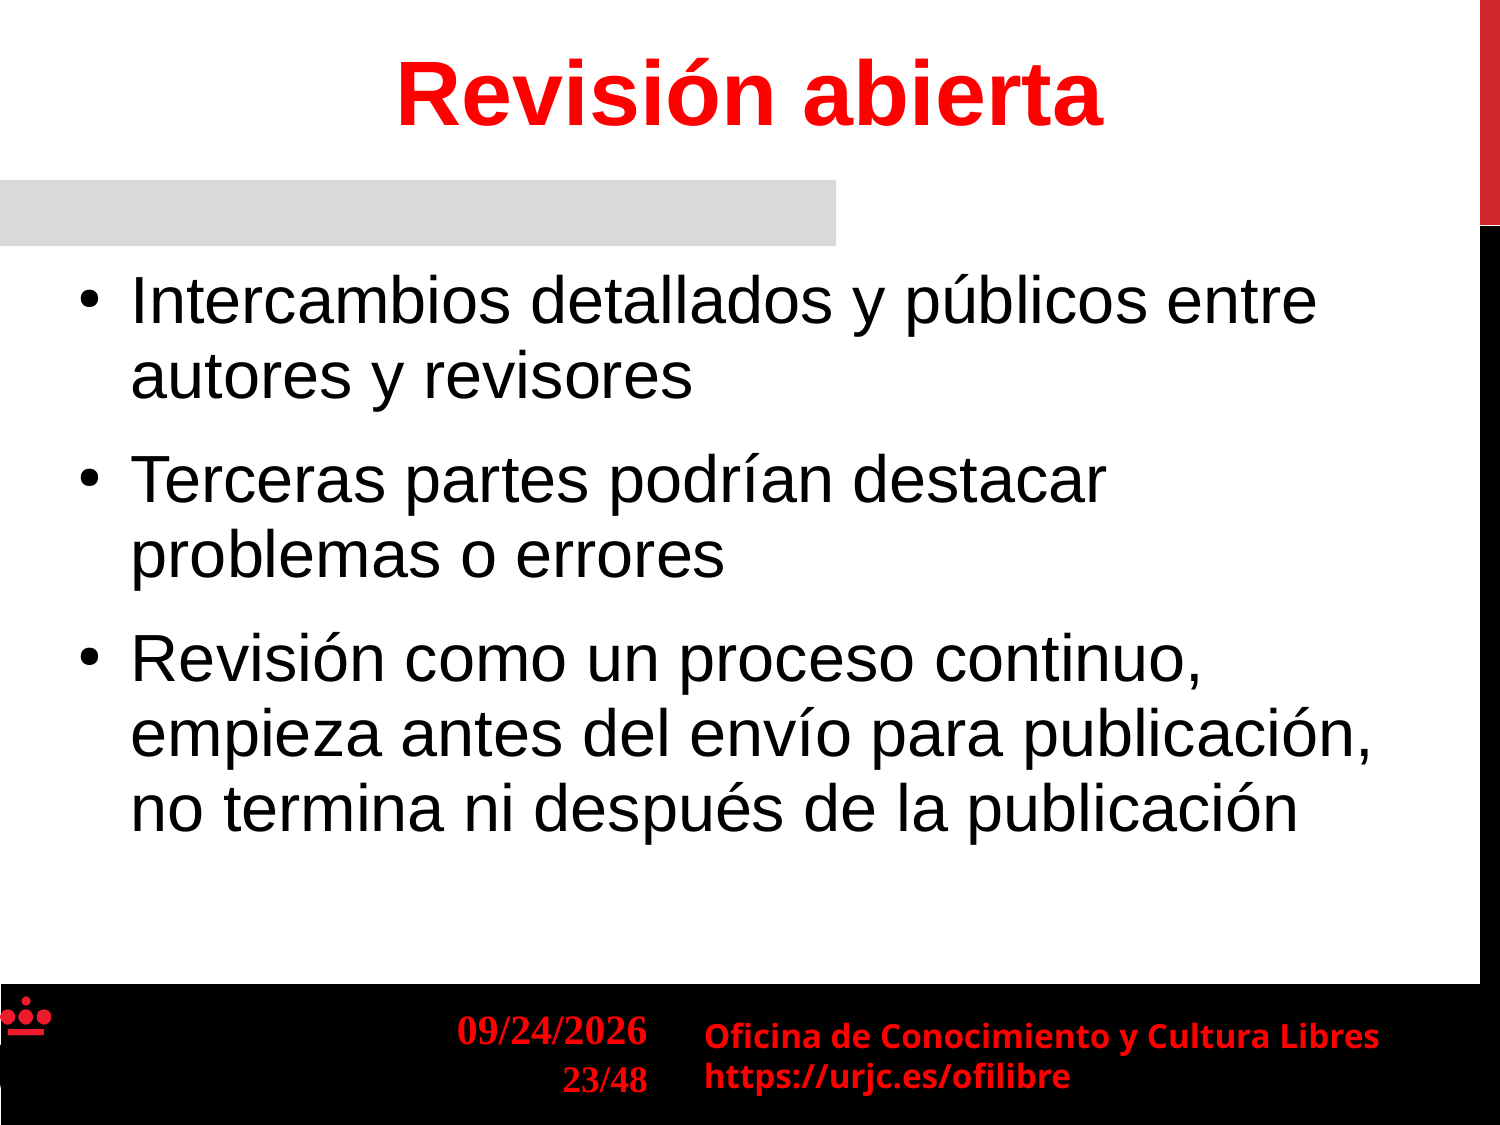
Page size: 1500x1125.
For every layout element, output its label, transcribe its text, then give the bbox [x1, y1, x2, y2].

list Intercambios detallados y públicos entre autores y revisores Terceras partes podrían destacar problemas o errores Revisión como un proceso continuo, empieza antes del envío para publicación, no termina ni después de la publicación [60, 263, 1426, 961]
title Revisión abierta [75, 15, 1425, 172]
